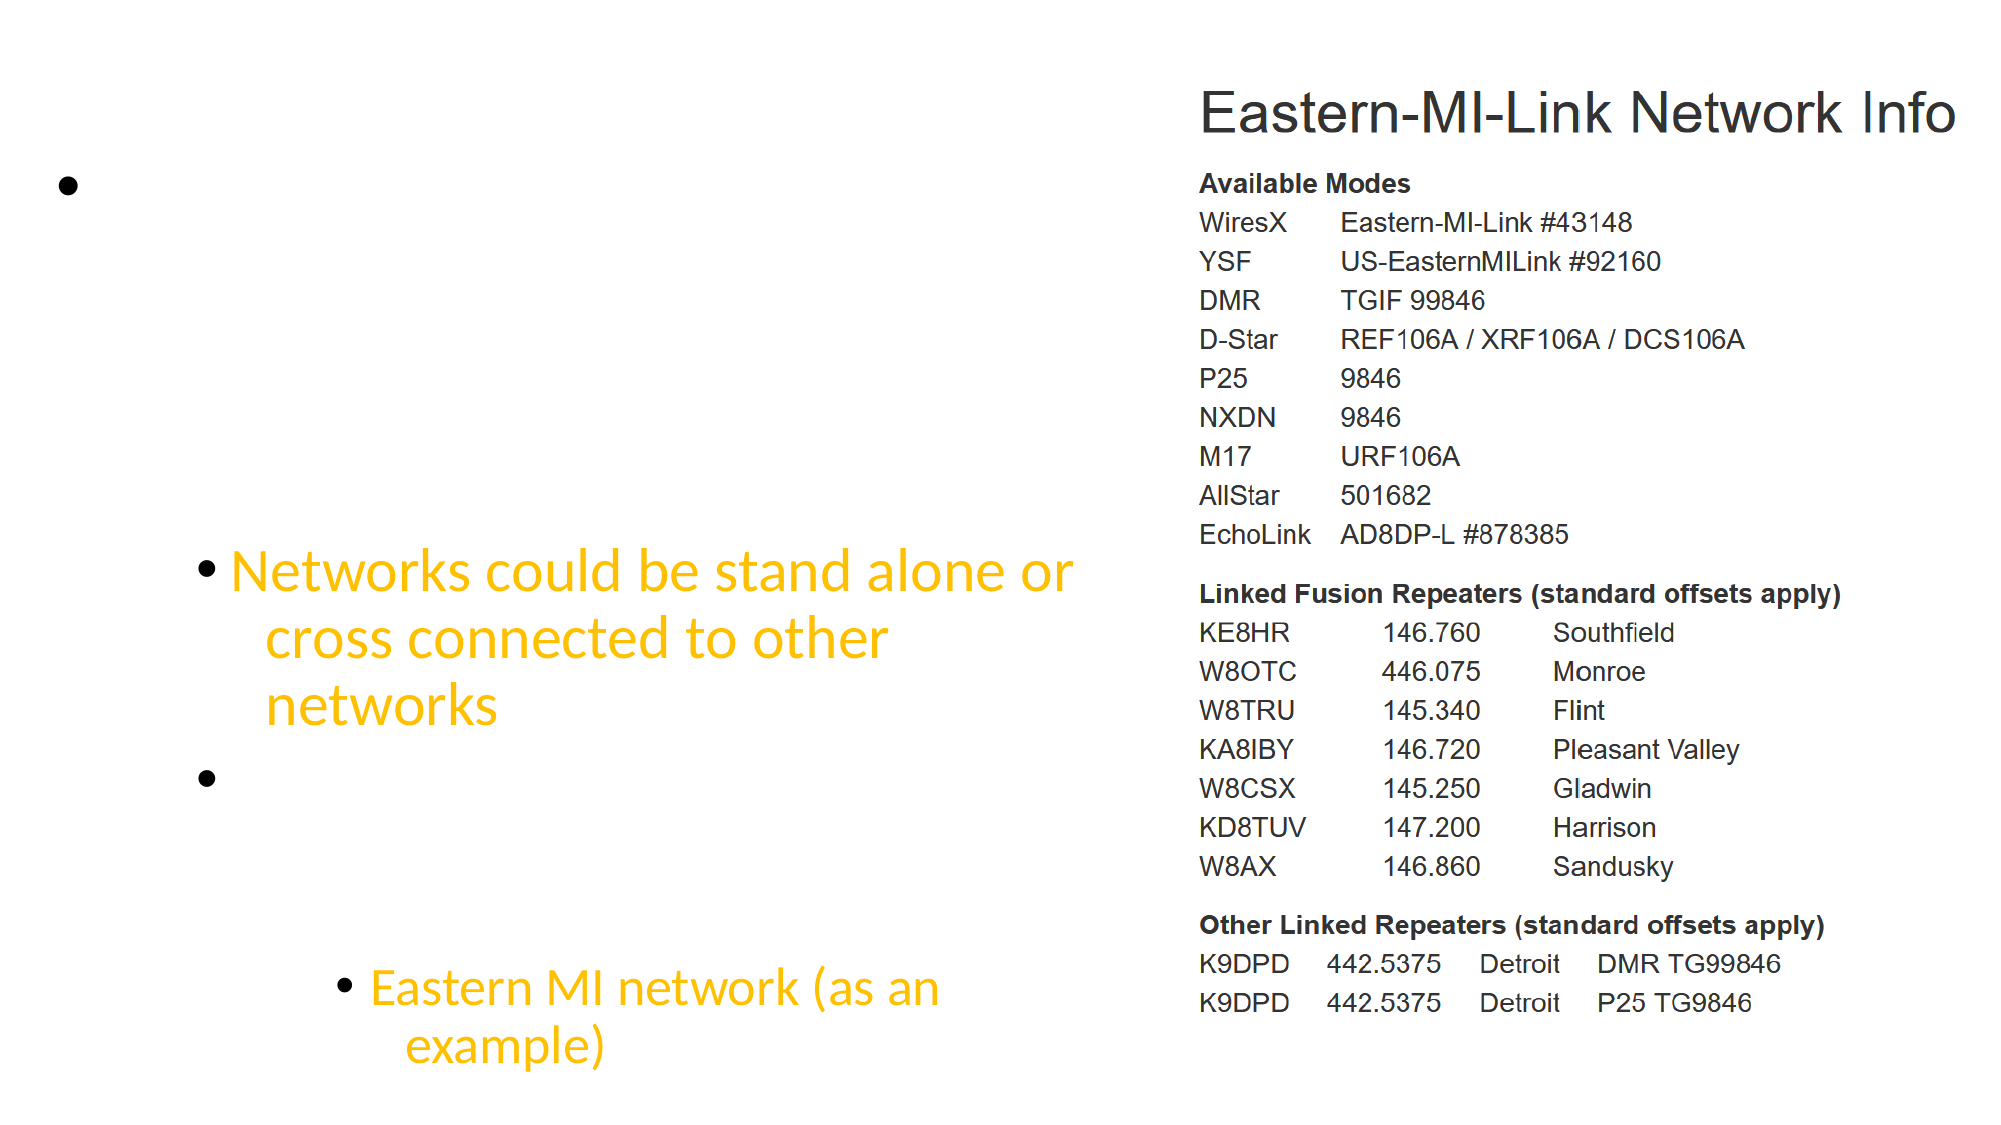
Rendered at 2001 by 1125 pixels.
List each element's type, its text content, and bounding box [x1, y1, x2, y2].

picture [1173, 58, 1982, 1037]
title What is a DMR Network? [79, 3, 1863, 160]
list A DMR network is a collection of repeaters and hotspots that are networked together over the internet and pass traffic from one device to another Networks could be stand alone or cross connected to other networks Networks could also be cross connected to other digital networks Eastern MI network (as an example) [41, 144, 1119, 1086]
